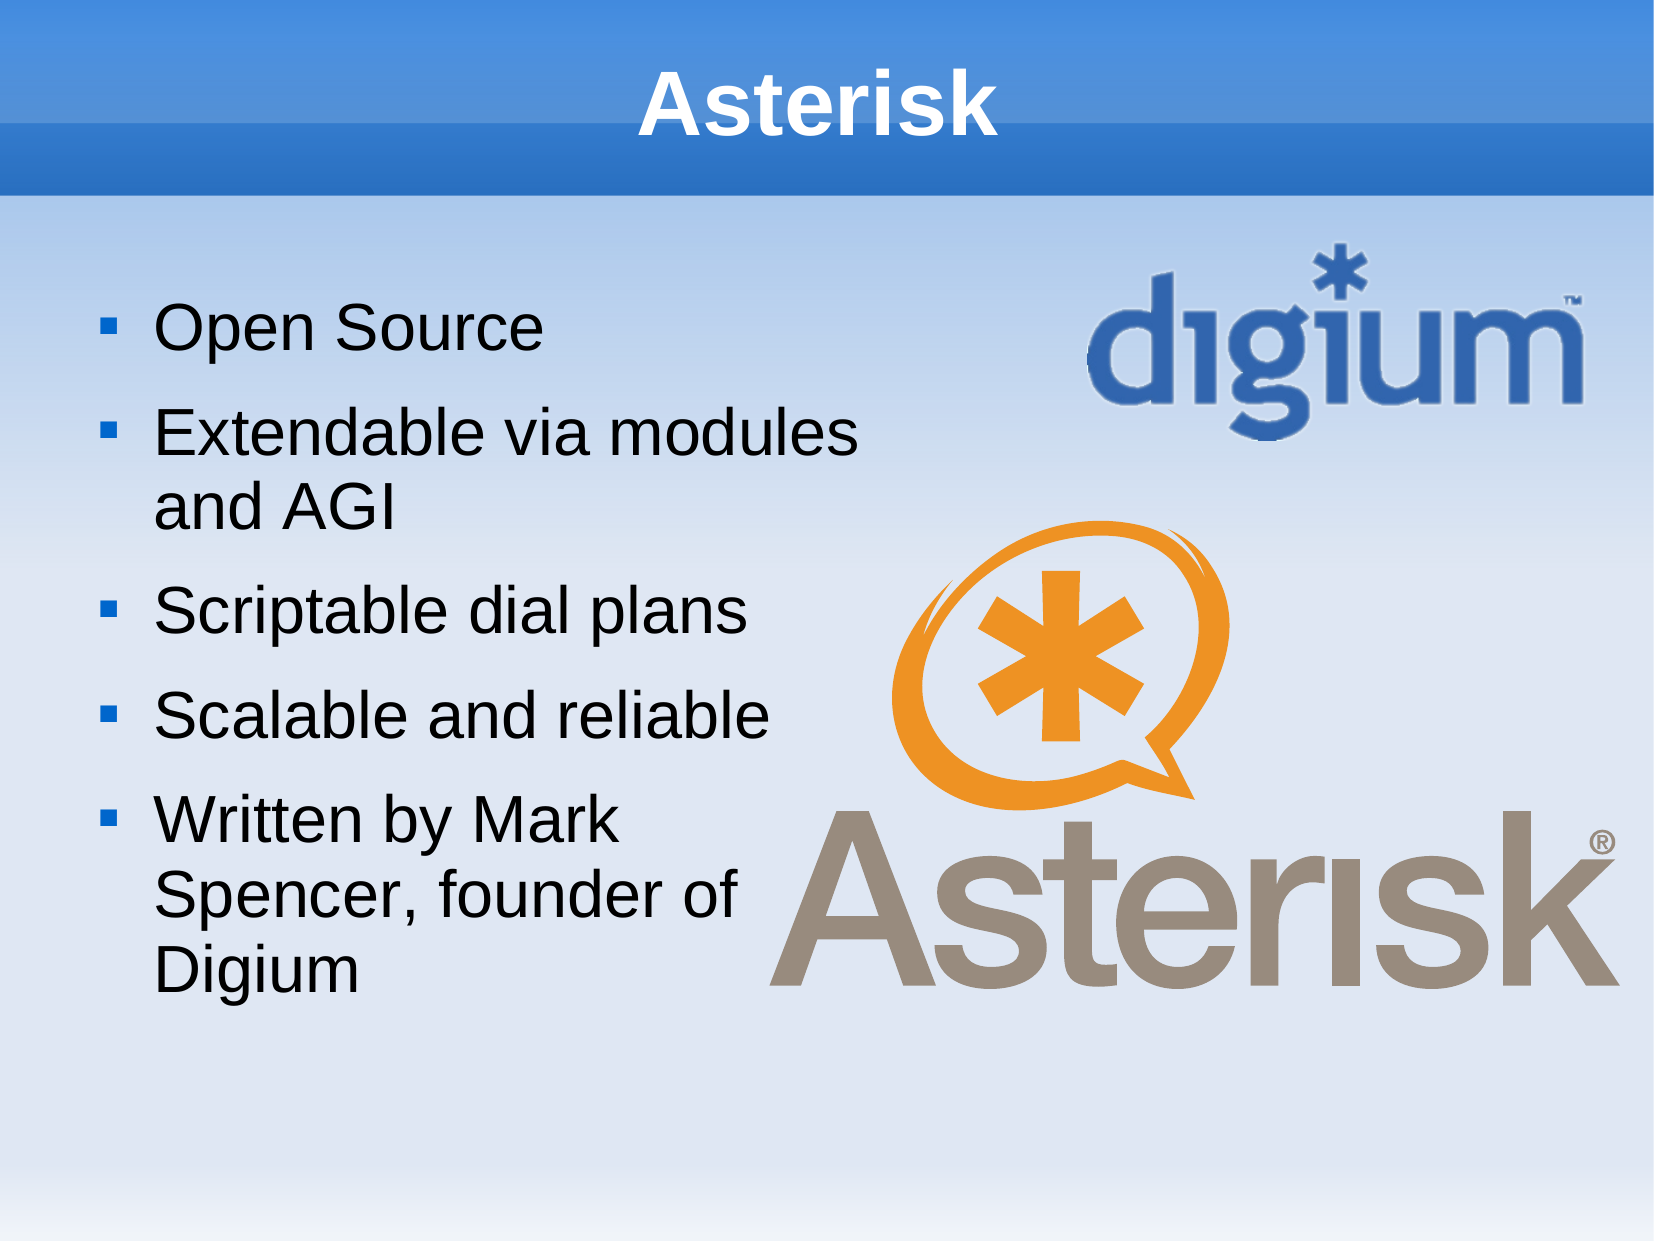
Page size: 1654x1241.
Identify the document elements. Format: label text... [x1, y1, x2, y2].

picture [0, 0, 1654, 1241]
list Open Source Extendable via modules and AGI Scriptable dial plans Scalable and reliable Written by Mark Spencer, founder of Digium [82, 290, 863, 1094]
title Asterisk [76, 7, 1565, 200]
